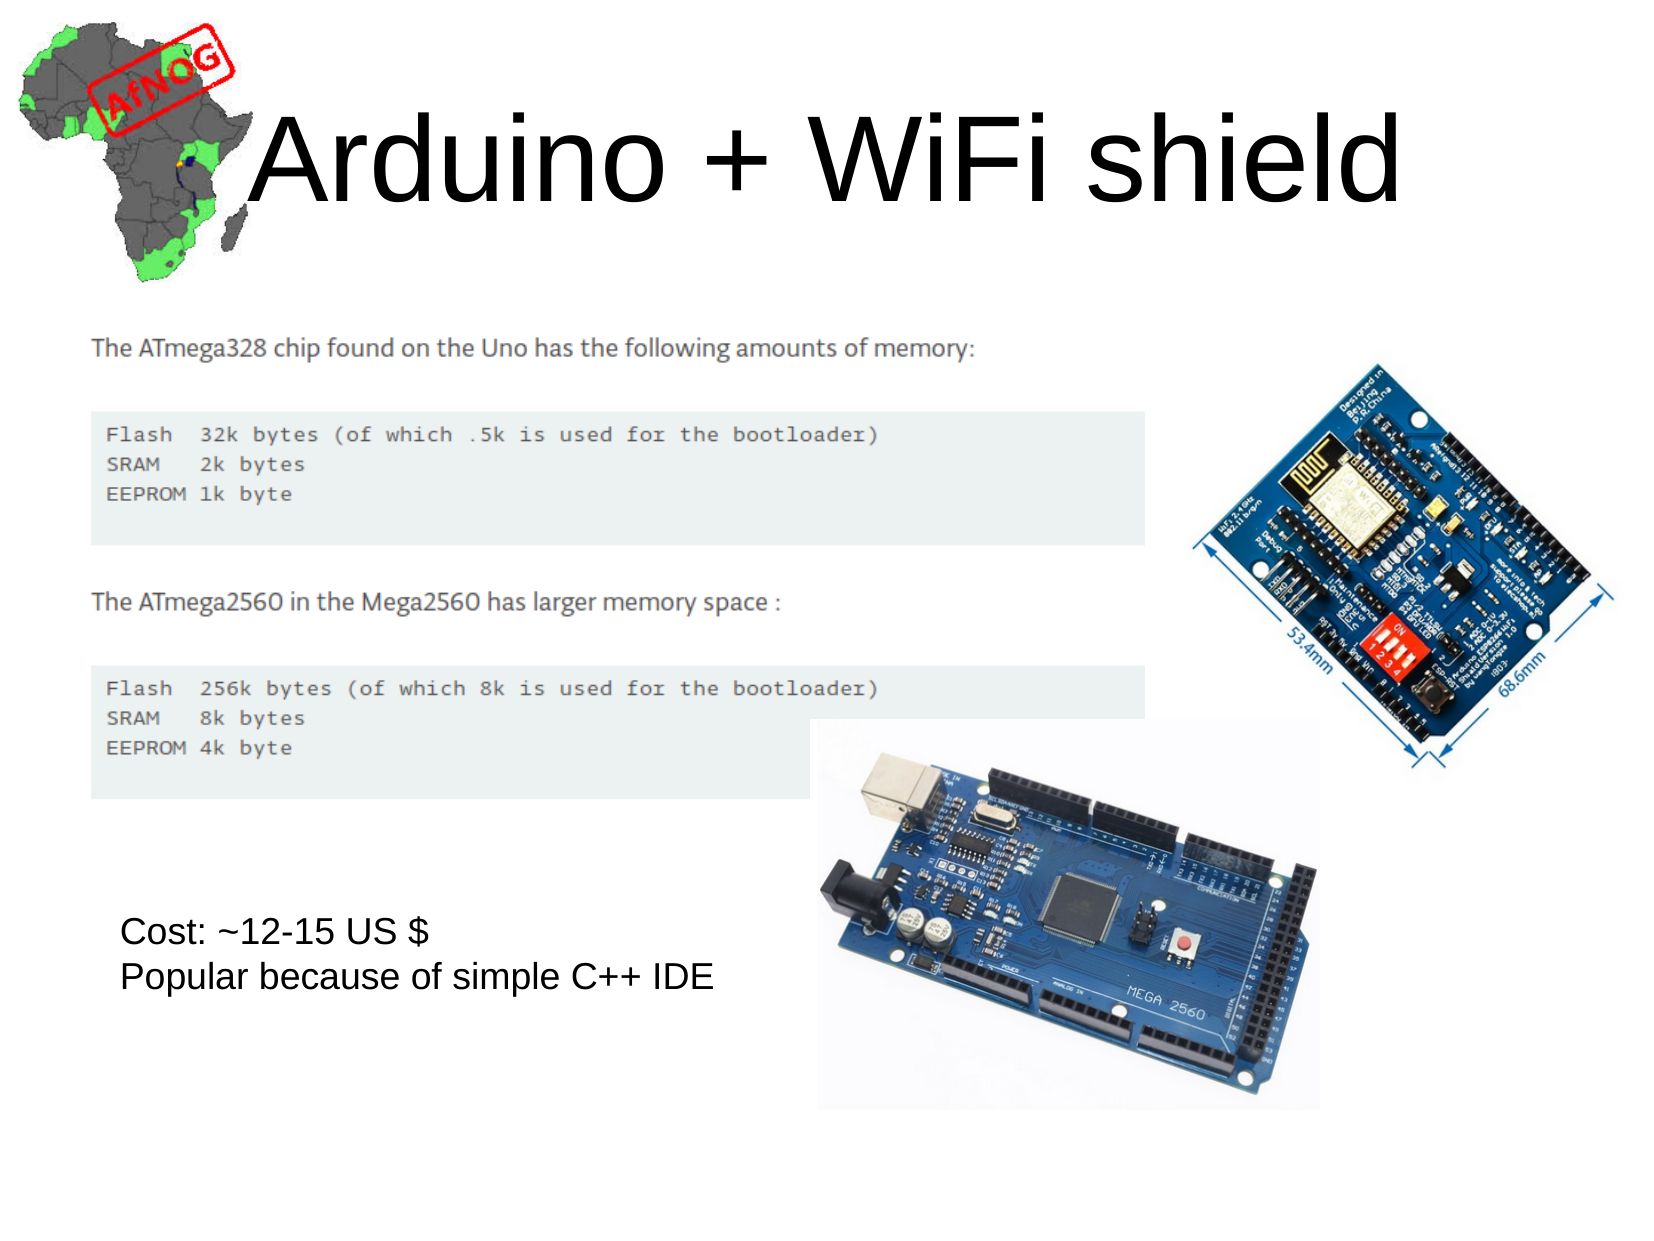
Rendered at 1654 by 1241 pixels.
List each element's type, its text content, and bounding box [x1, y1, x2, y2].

text_box Arduino + WiFi shield [82, 79, 1571, 227]
text_box Cost: ~12-15 US $ Popular because of simple C++ IDE [104, 899, 730, 1005]
picture [41, 299, 1645, 1110]
picture [9, 0, 259, 291]
